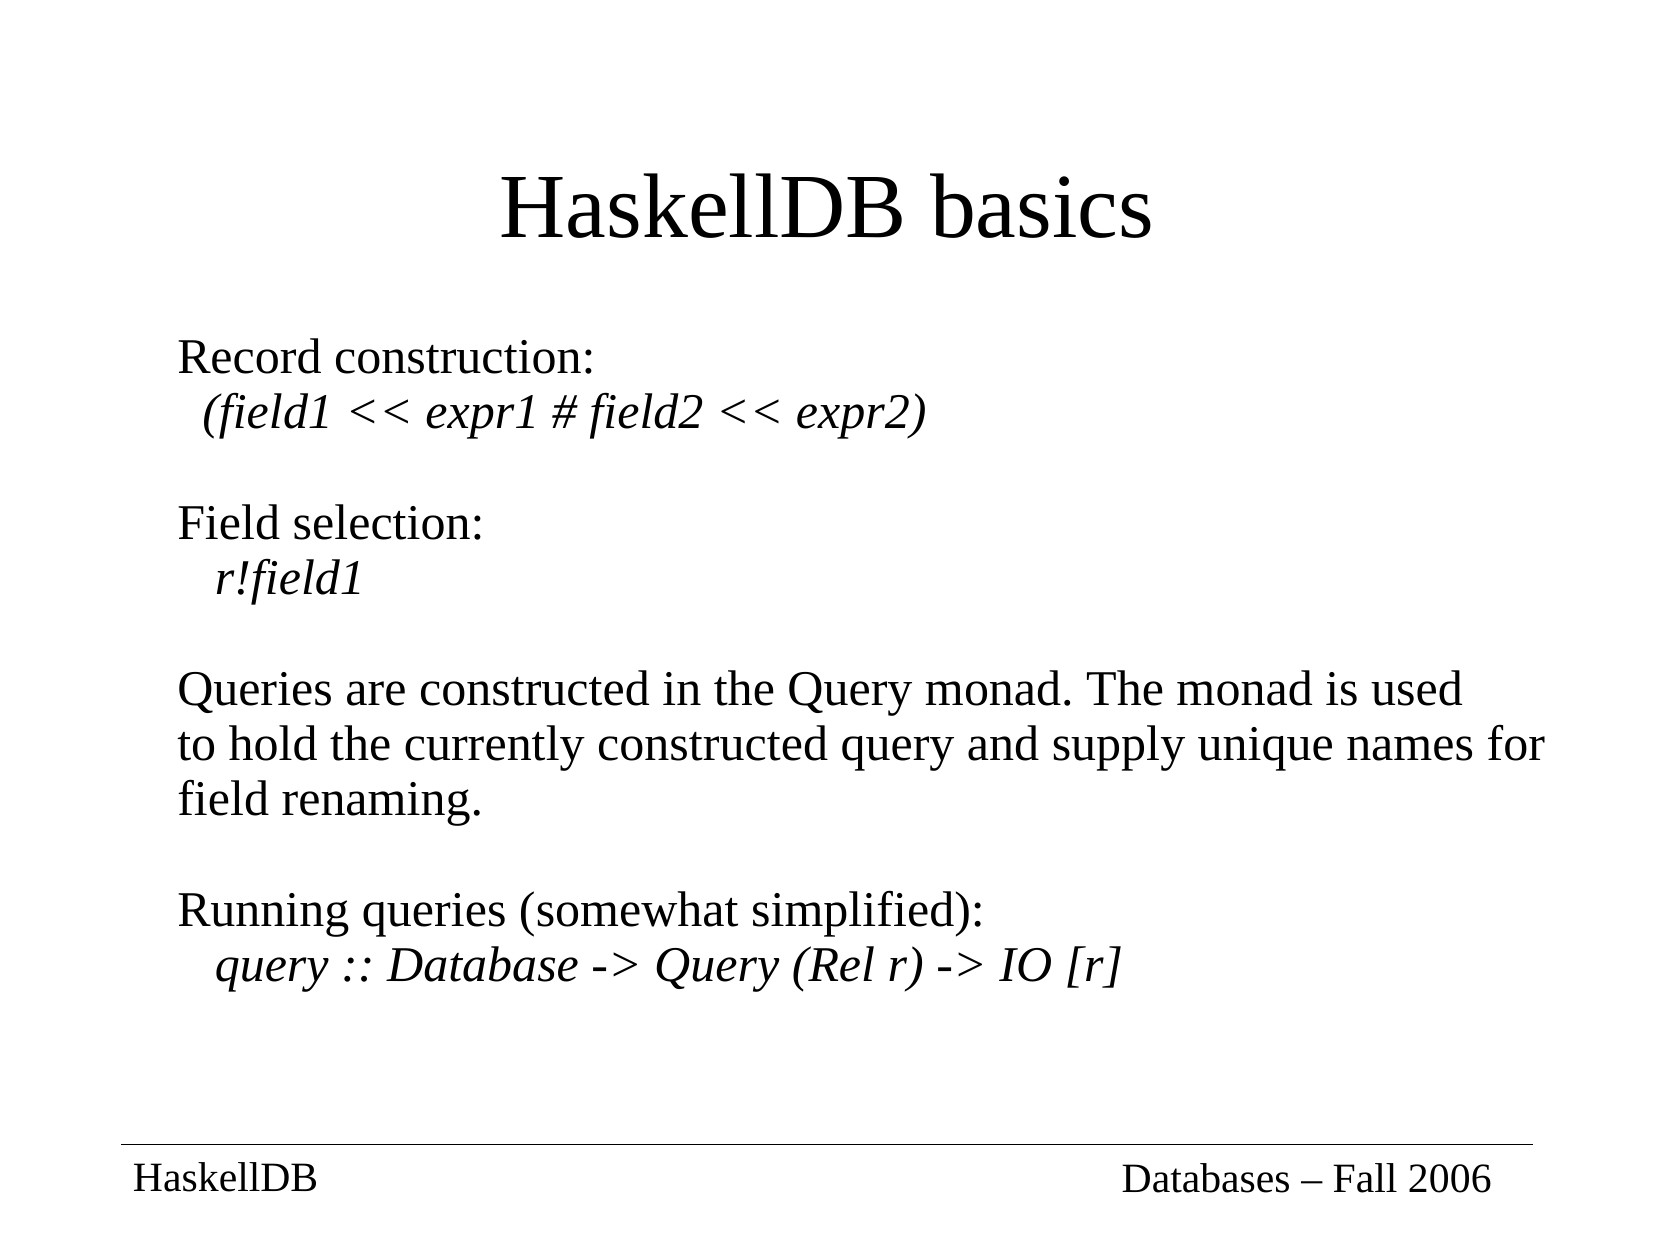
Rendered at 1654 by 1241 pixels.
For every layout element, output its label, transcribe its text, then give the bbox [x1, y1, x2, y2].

title HaskellDB basics [121, 102, 1534, 311]
text_box Record construction: (field1 << expr1 # field2 << expr2) Field selection: r!field1 Queries are constructed in the Query monad. The monad is used to hold the currently constructed query and supply unique names for field renaming. Running queries (somewhat simplified): query :: Database -> Query (Rel r) -> IO [r] [177, 328, 1547, 1116]
